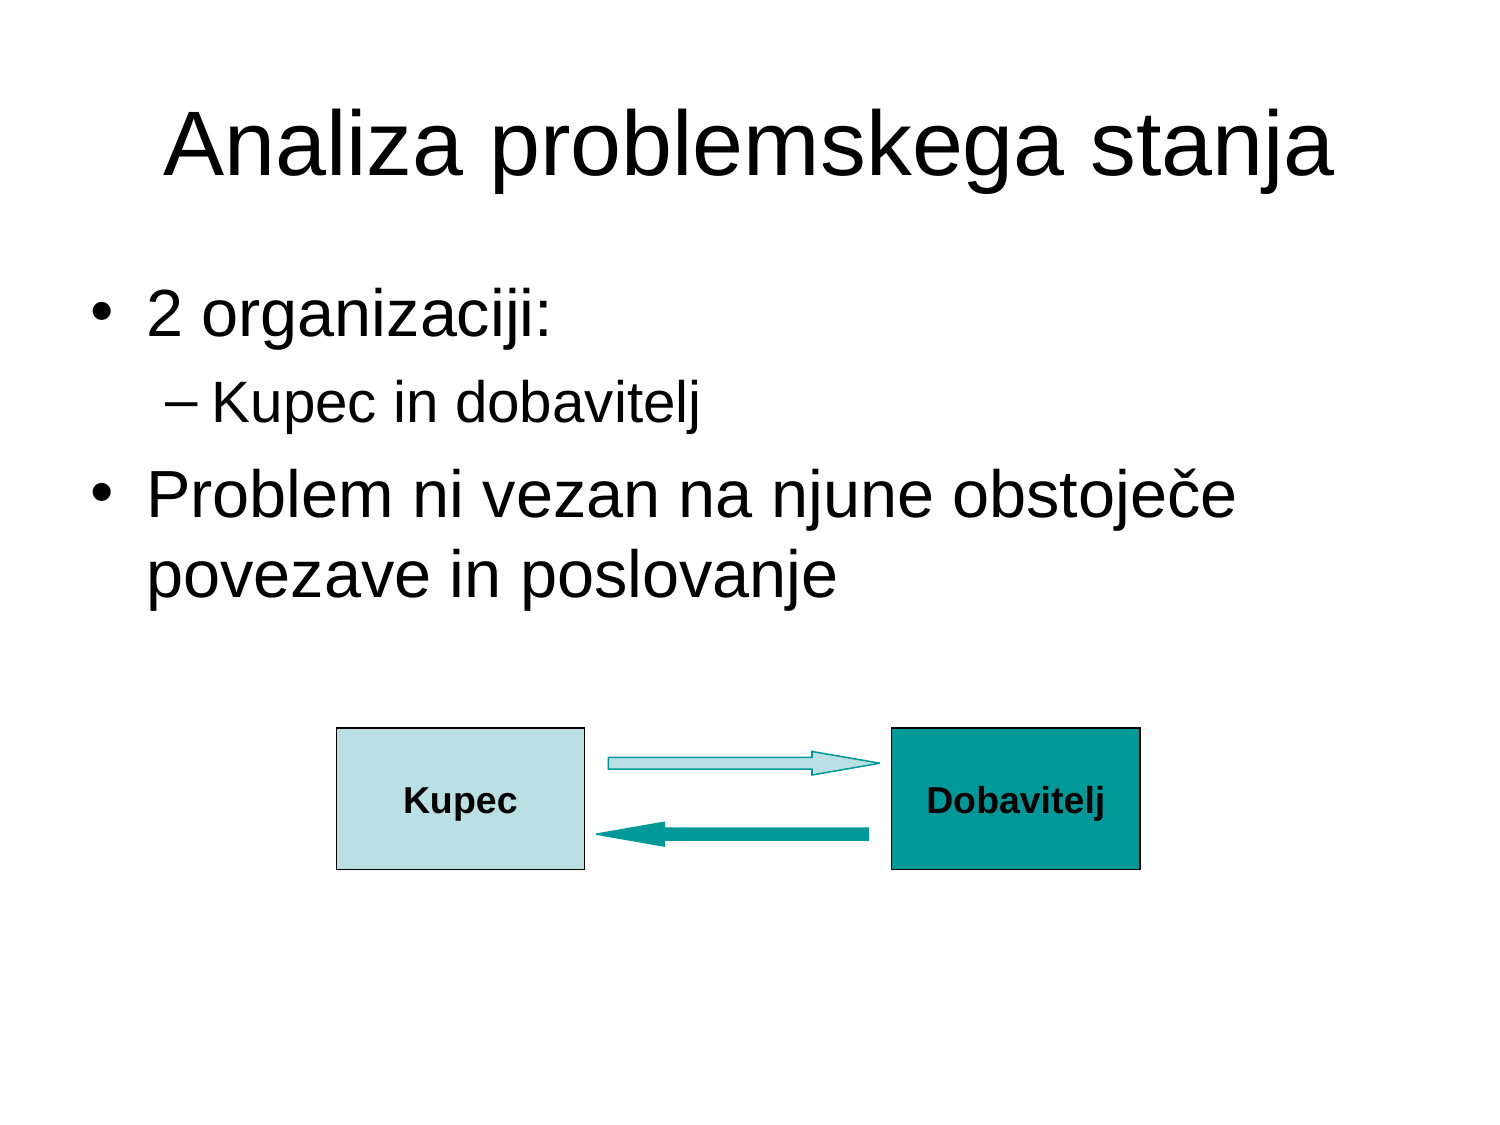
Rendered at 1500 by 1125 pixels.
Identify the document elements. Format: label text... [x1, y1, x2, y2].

text_box Kupec [336, 727, 585, 870]
text_box [608, 751, 880, 775]
list 2 organizaciji: Kupec in dobavitelj Problem ni vezan na njune obstoječe povezave in poslovanje [75, 262, 1426, 1006]
title Analiza problemskega stanja [75, 45, 1426, 233]
text_box [596, 822, 869, 847]
text_box Dobavitelj [891, 727, 1140, 870]
